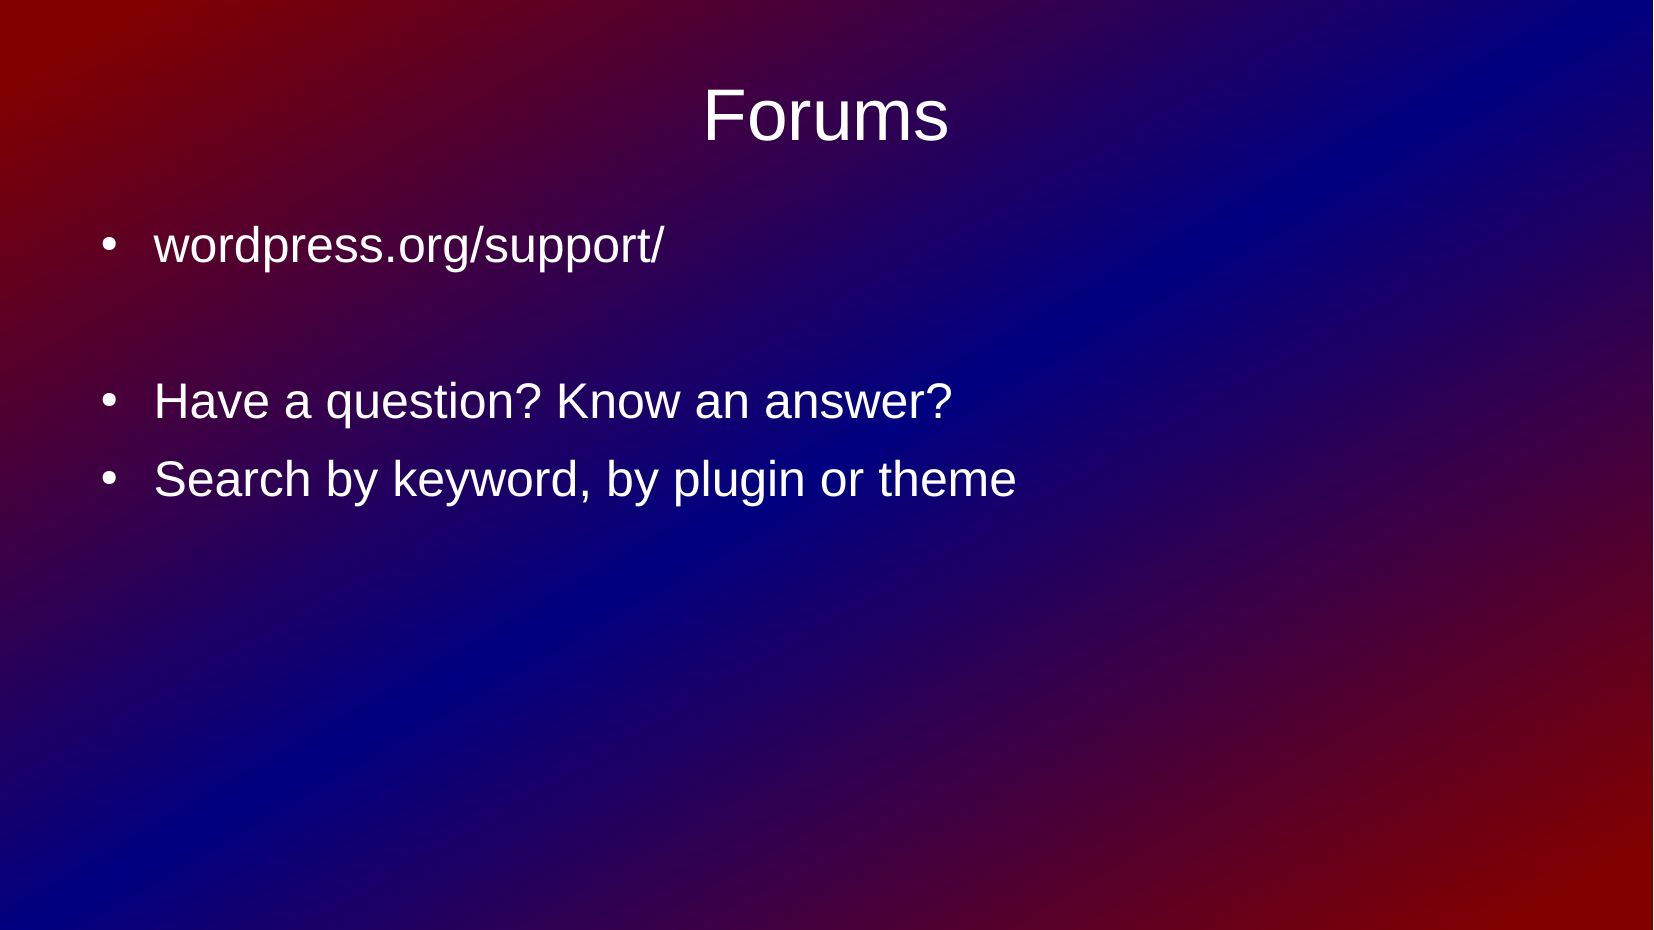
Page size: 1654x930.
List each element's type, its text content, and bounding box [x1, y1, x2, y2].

list wordpress.org/support/ Have a question? Know an answer? Search by keyword, by plugin or theme [82, 217, 1571, 757]
title Forums [82, 37, 1571, 193]
